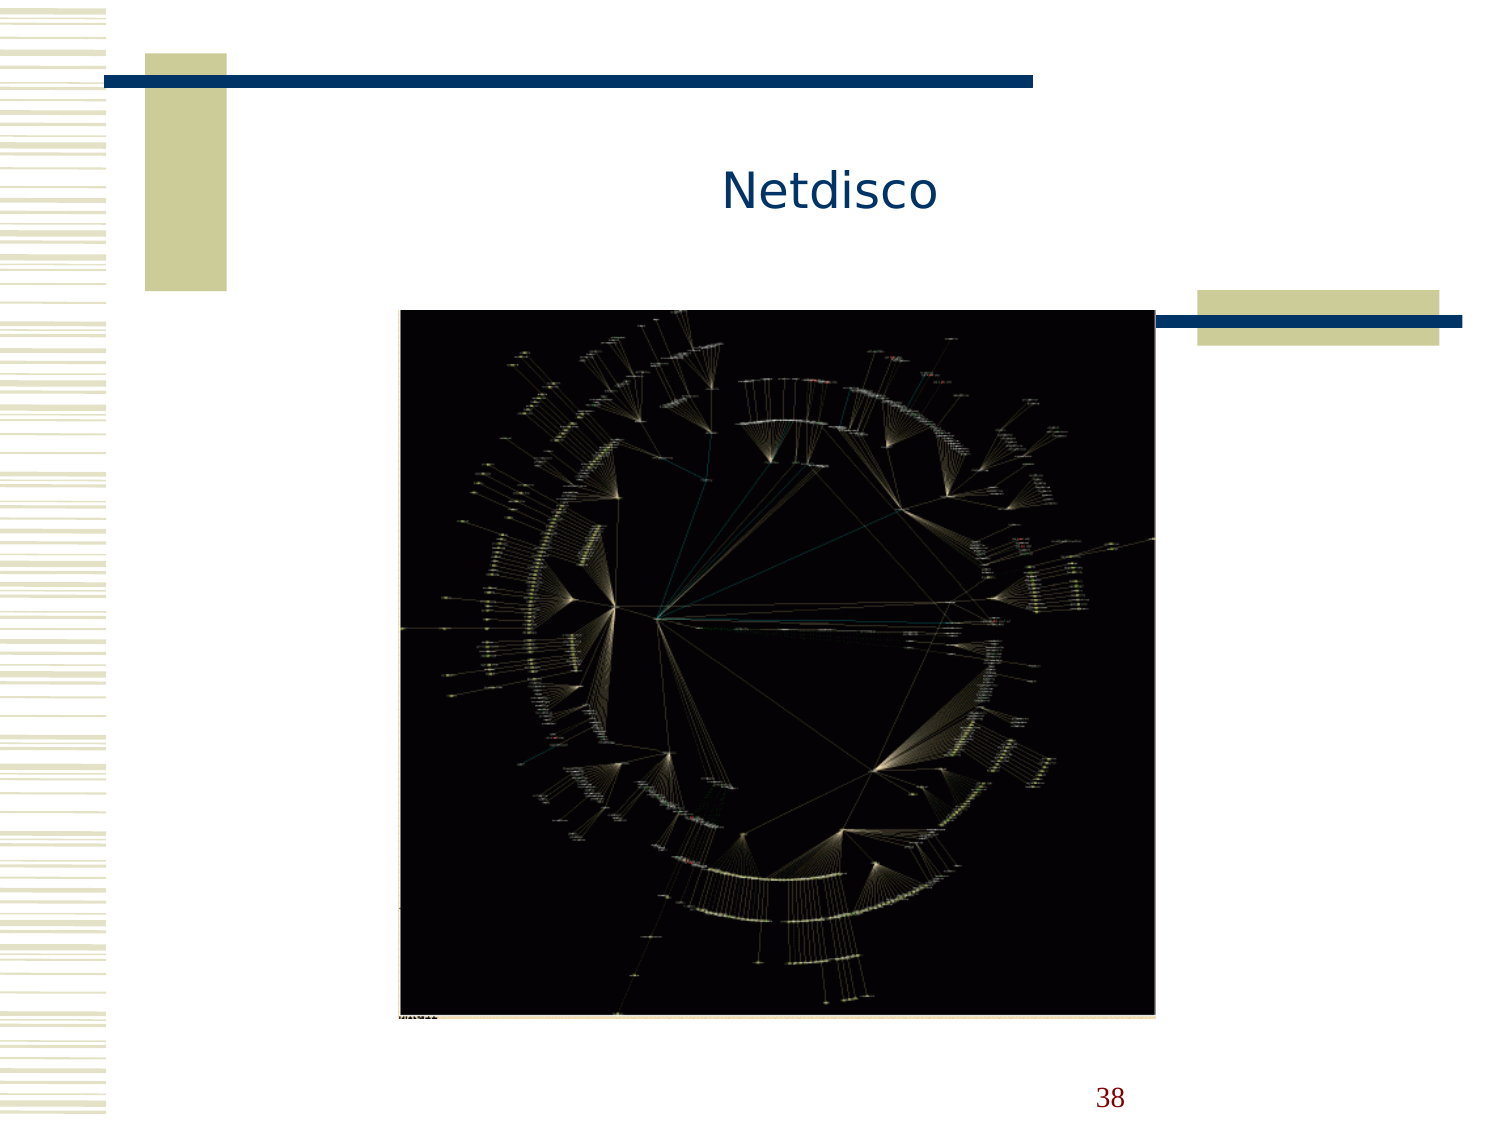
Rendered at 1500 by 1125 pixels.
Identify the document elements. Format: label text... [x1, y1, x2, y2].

picture [398, 310, 1156, 1019]
title Netdisco [225, 99, 1436, 288]
